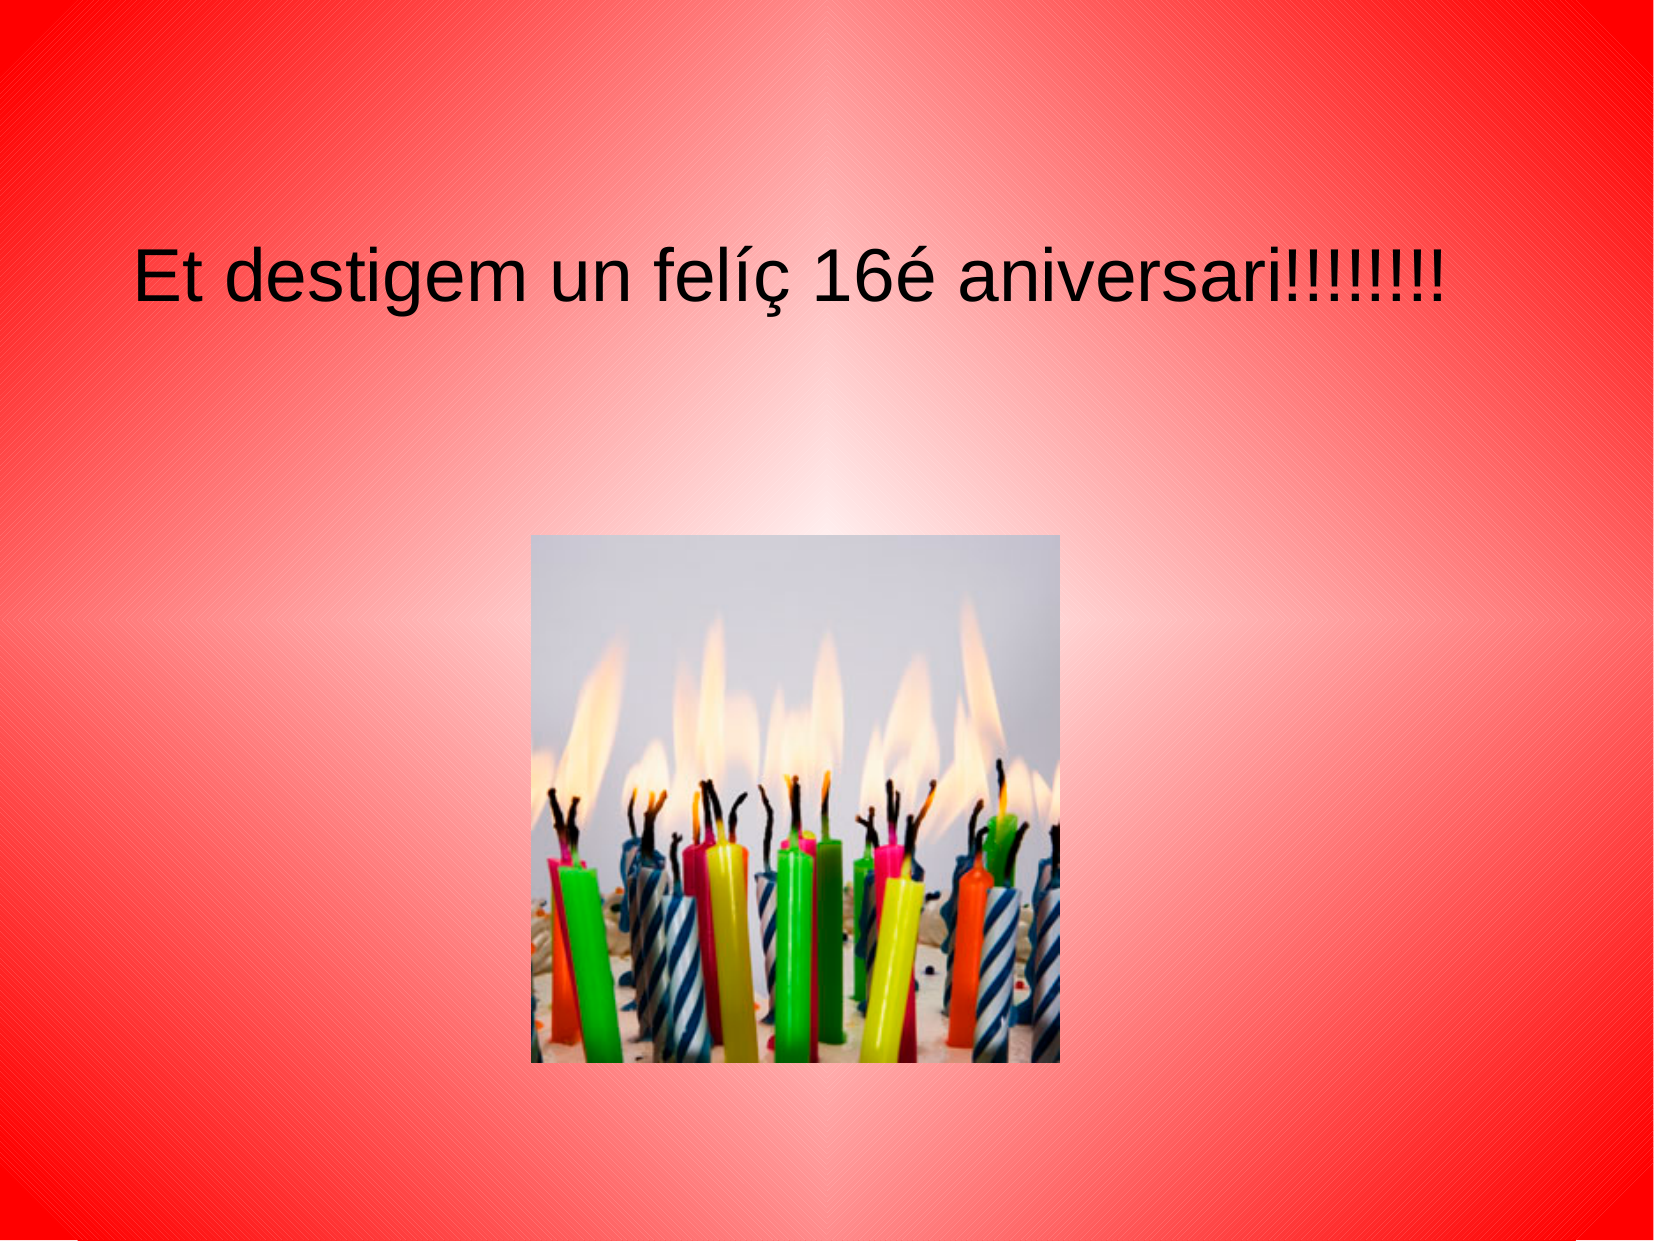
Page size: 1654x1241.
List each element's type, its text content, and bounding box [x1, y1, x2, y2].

picture [531, 535, 1060, 1063]
text_box Et destigem un felíç 16é aniversari!!!!!!!! [118, 226, 1465, 325]
subtitle [0, 0, 1654, 1241]
